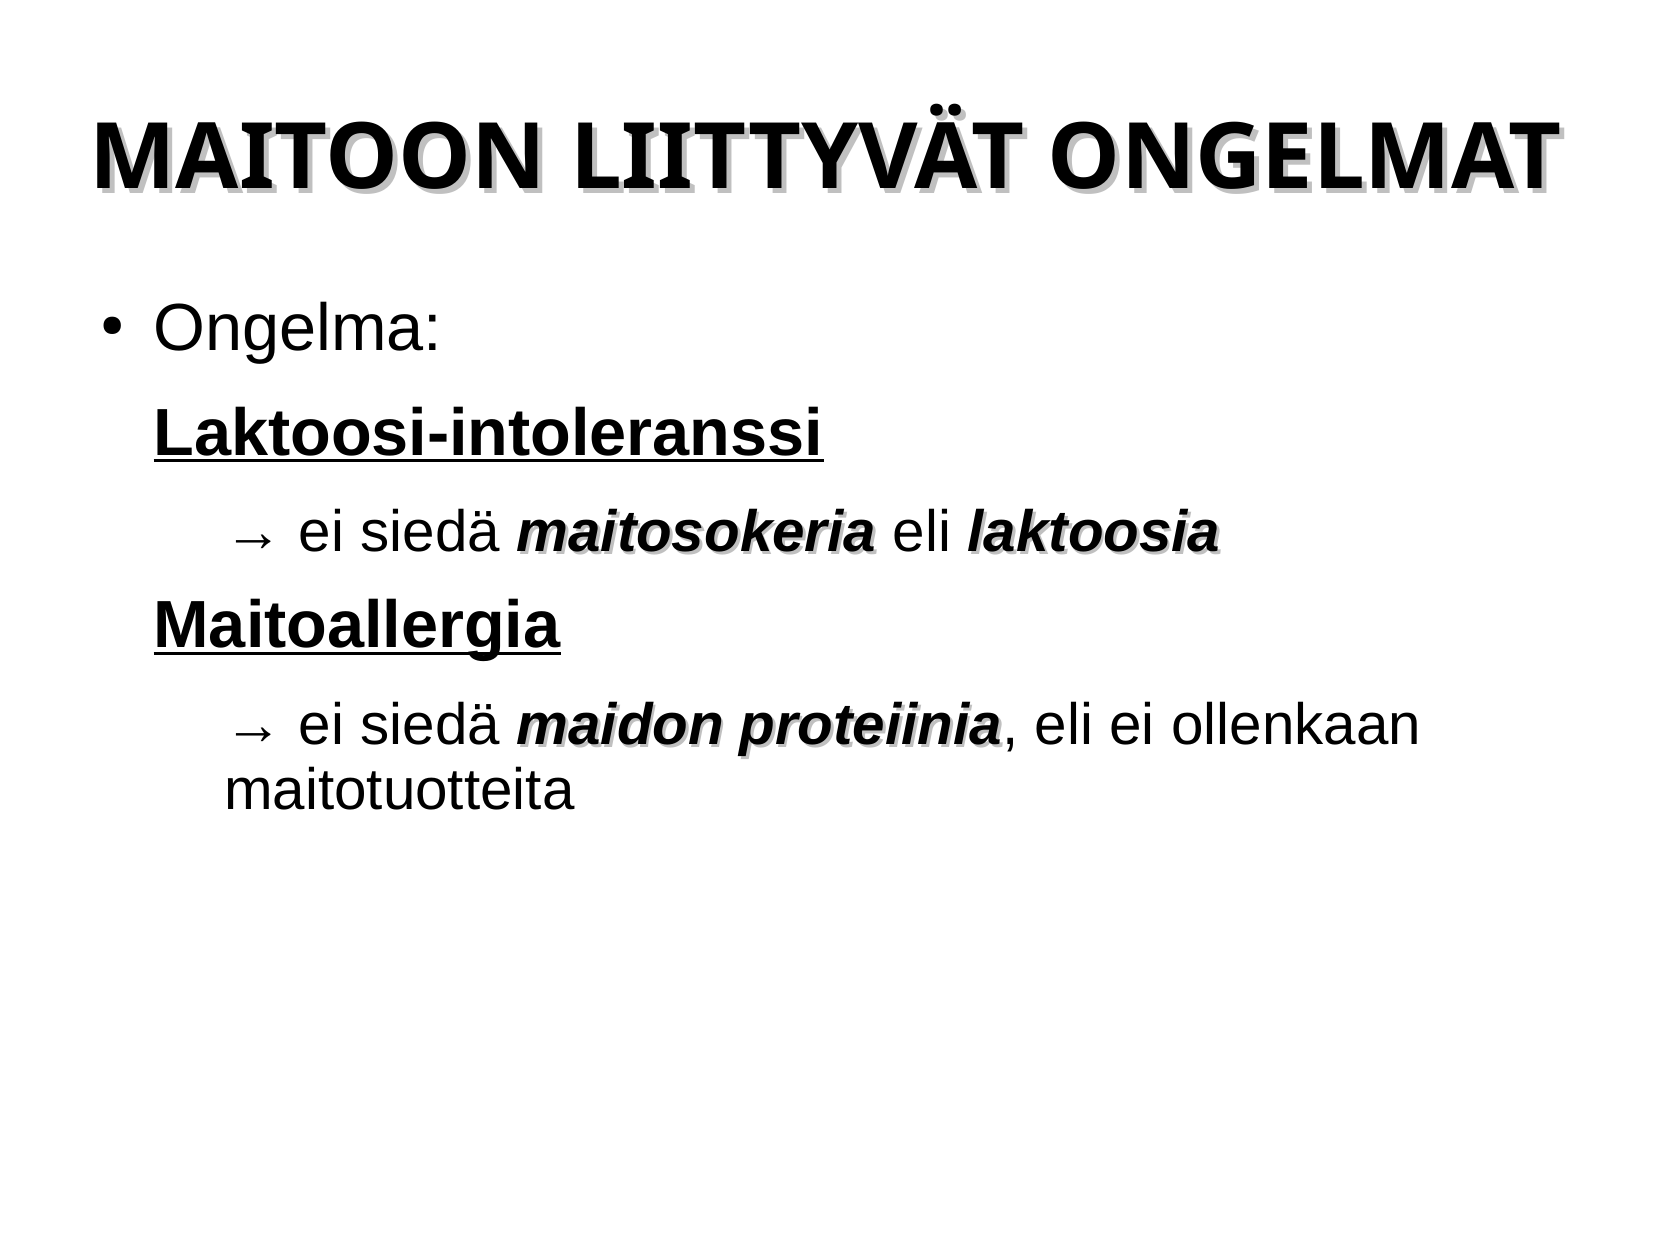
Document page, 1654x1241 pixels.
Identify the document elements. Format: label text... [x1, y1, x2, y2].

list Ongelma: Laktoosi-intoleranssi → ei siedä maitosokeria eli laktoosia Maitoallergia → ei siedä maidon proteiinia, eli ei ollenkaan maitotuotteita [82, 290, 1570, 1010]
title MAITOON LIITTYVÄT ONGELMAT [82, 0, 1570, 290]
